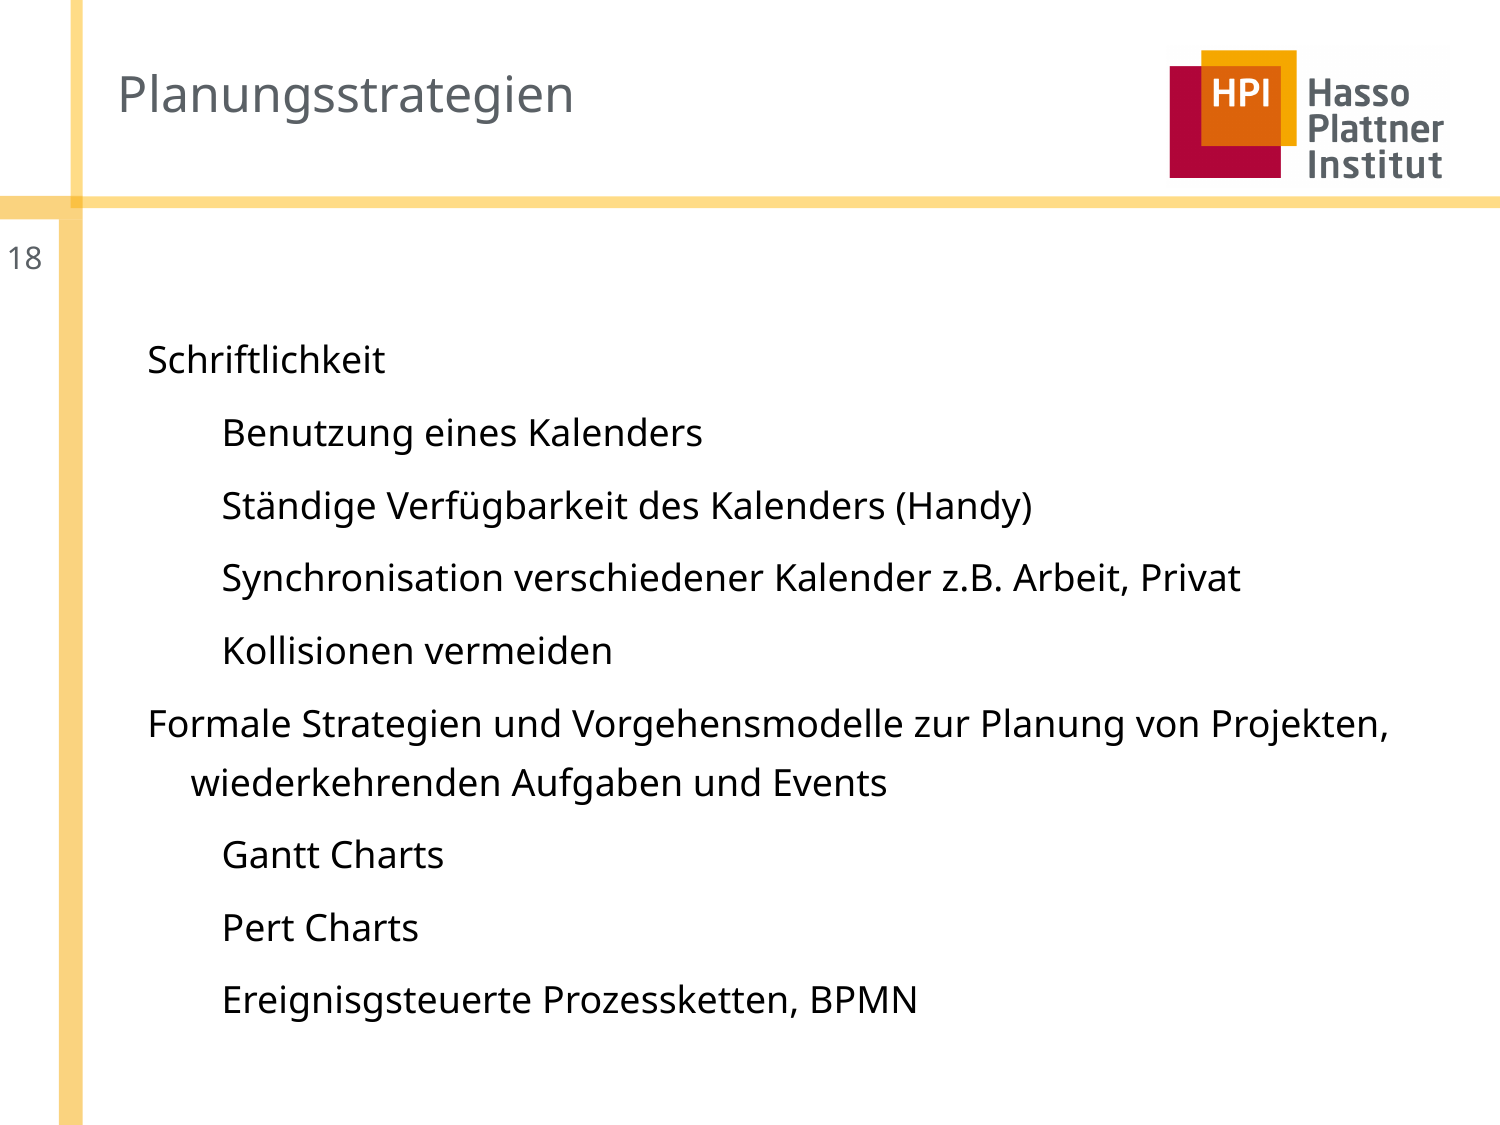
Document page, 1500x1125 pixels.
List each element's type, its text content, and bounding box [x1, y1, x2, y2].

title Planungsstrategien [117, 7, 1093, 179]
list Schriftlichkeit Benutzung eines Kalenders Ständige Verfügbarkeit des Kalenders (Handy) Synchronisation verschiedener Kalender z.B. Arbeit, Privat Kollisionen vermeiden Formale Strategien und Vorgehensmodelle zur Planung von Projekten, wiederkehrenden Aufgaben und Events Gantt Charts Pert Charts Ereignisgsteuerte Prozessketten, BPMN [117, 326, 1459, 1056]
